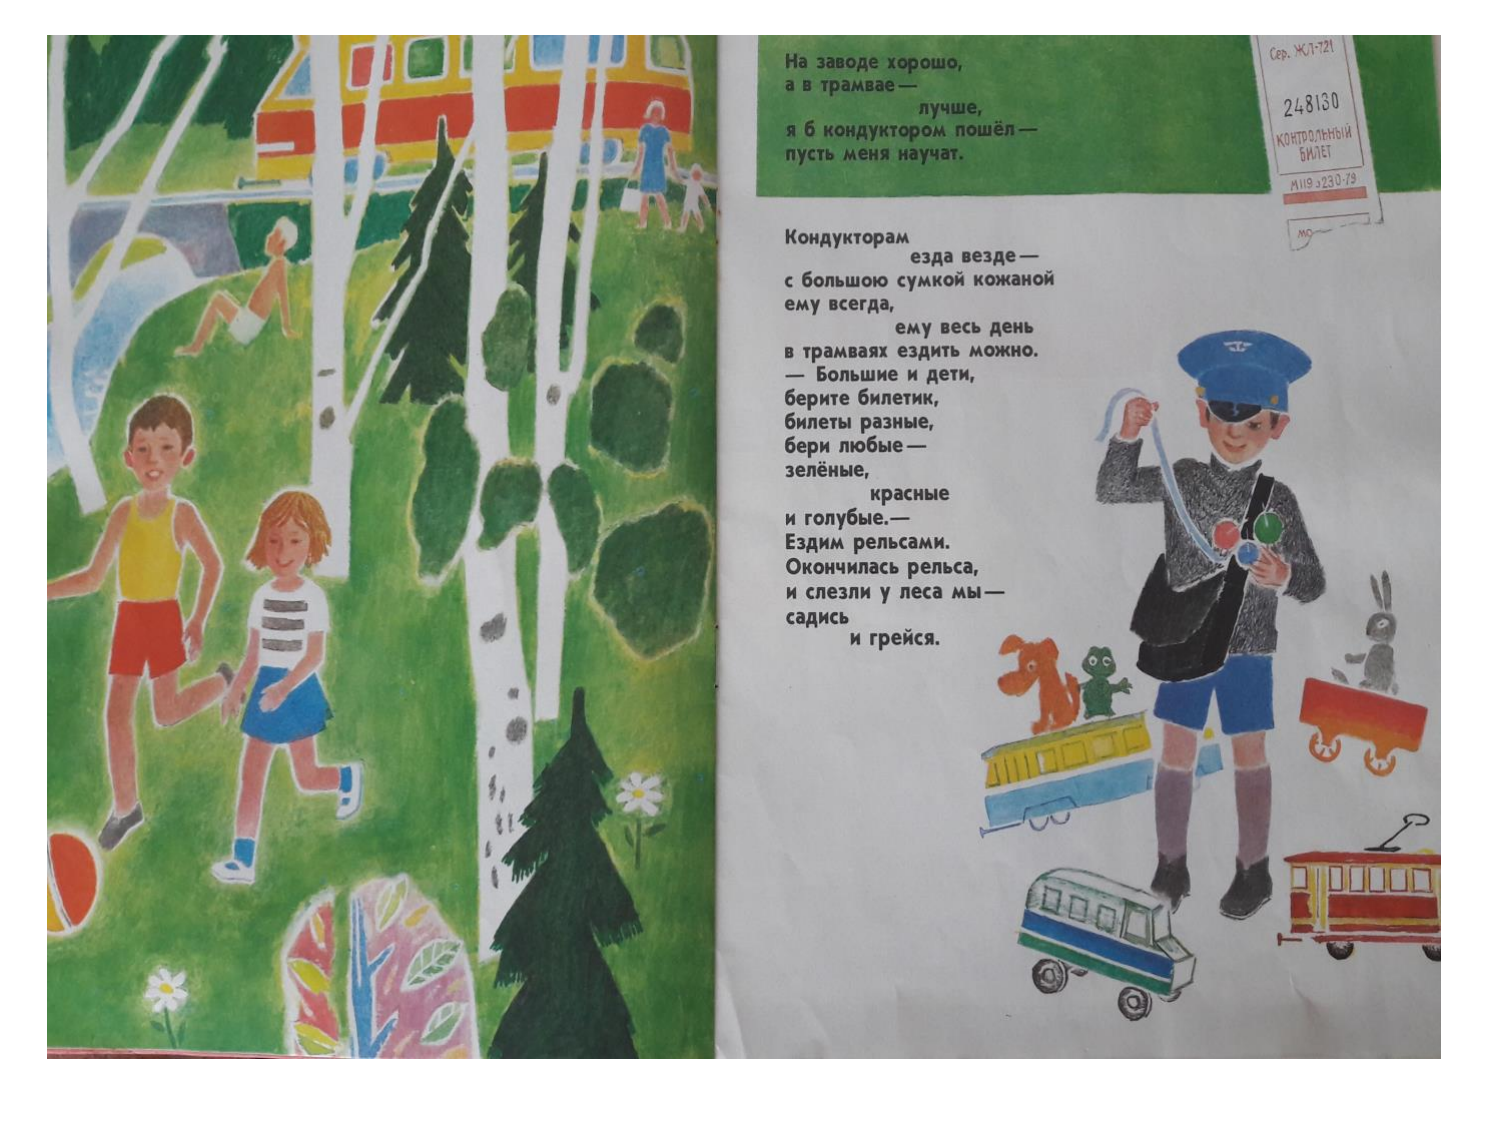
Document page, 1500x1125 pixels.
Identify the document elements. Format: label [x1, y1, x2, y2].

picture [47, 35, 1441, 1059]
